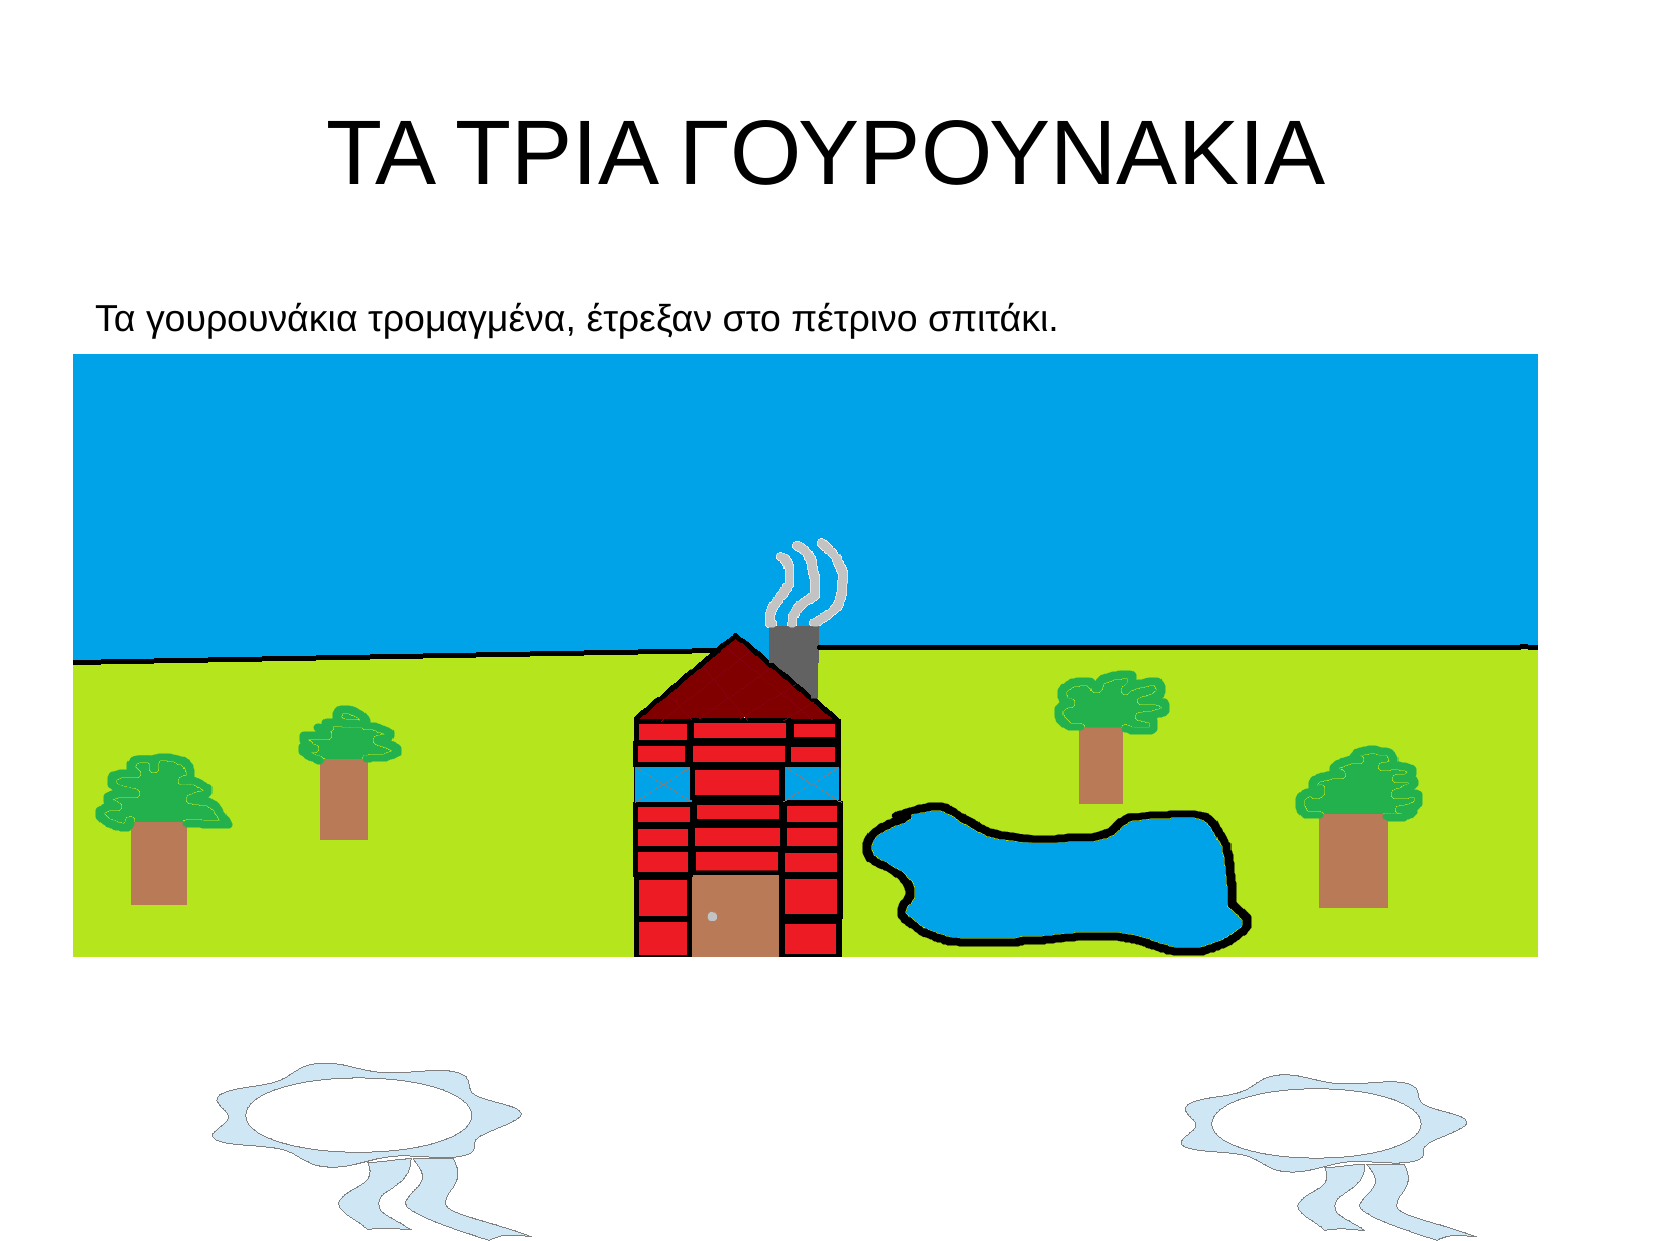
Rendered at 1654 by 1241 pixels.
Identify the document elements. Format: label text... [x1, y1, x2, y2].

text_box [212, 1063, 532, 1241]
text_box [1181, 1074, 1477, 1241]
picture [73, 539, 1538, 957]
text_box Τα γουρουνάκια τρομαγμένα, έτρεξαν στο πέτρινο σπιτάκι. [80, 290, 1075, 348]
title ΤΑ ΤΡΙΑ ΓΟΥΡΟΥΝΑΚΙΑ [82, 49, 1571, 257]
